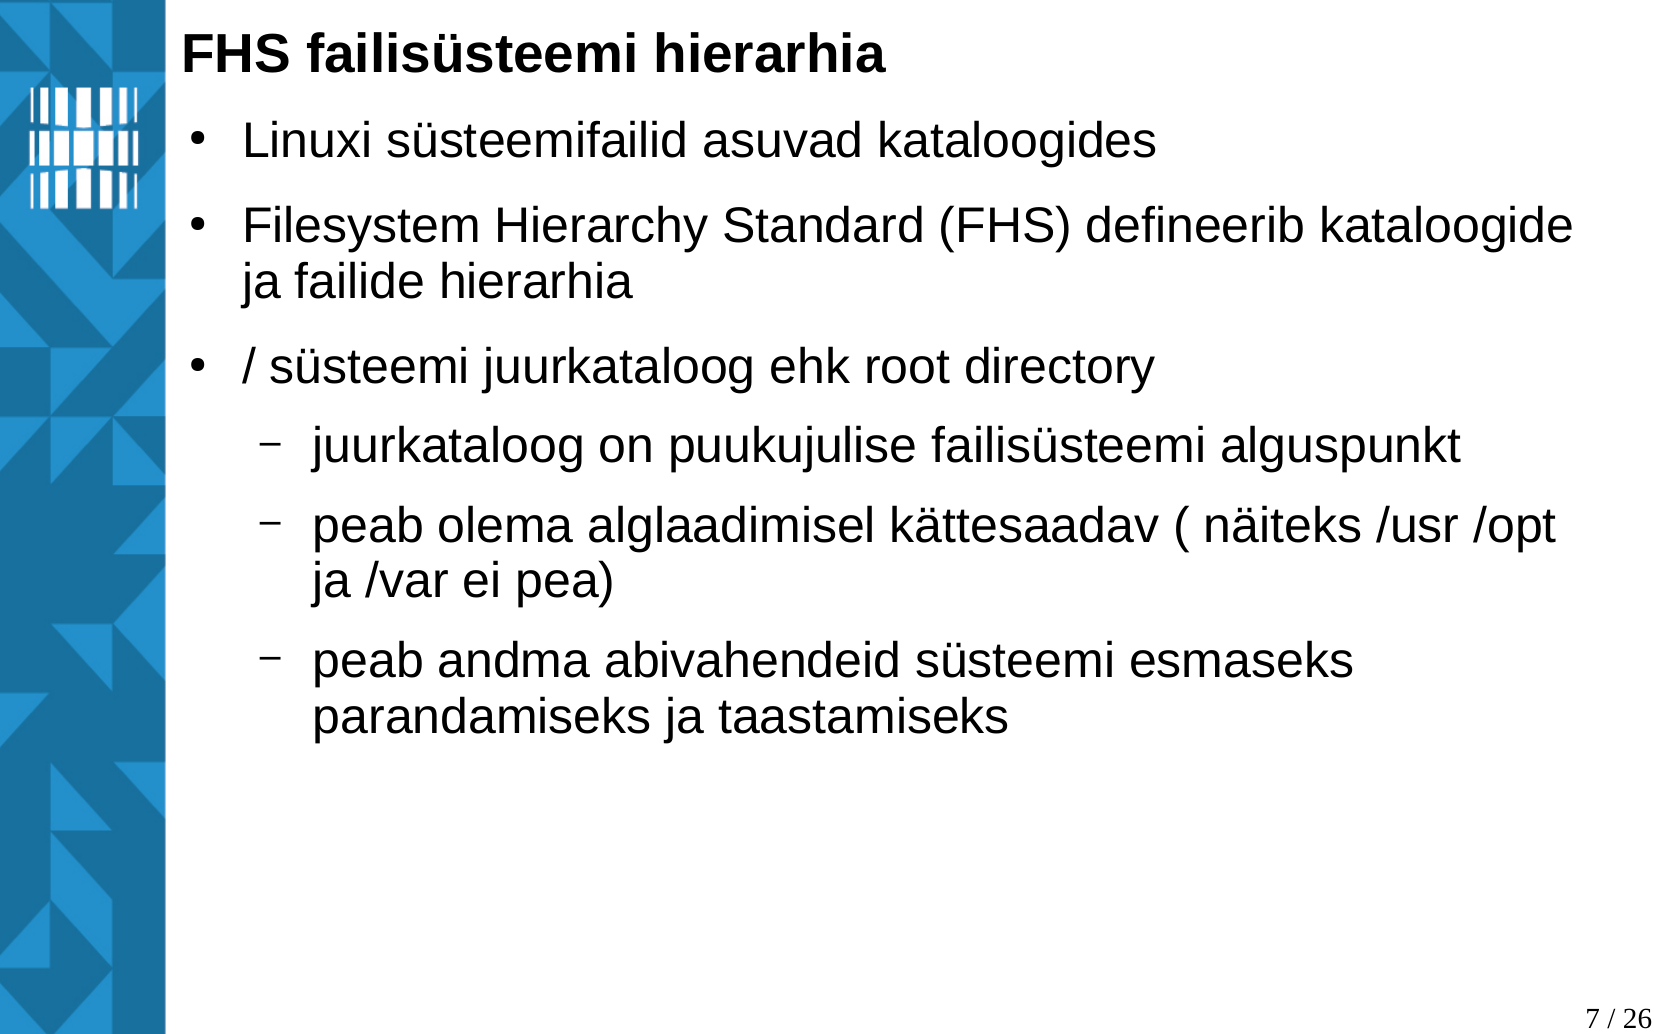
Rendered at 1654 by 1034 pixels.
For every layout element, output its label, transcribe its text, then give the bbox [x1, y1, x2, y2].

title FHS failisüsteemi hierarhia [181, 1, 1583, 105]
list Linuxi süsteemifailid asuvad kataloogides Filesystem Hierarchy Standard (FHS) defineerib kataloogide ja failide hierarhia / süsteemi juurkataloog ehk root directory juurkataloog on puukujulise failisüsteemi alguspunkt peab olema alglaadimisel kättesaadav ( näiteks /usr /opt ja /var ei pea) peab andma abivahendeid süsteemi esmaseks parandamiseks ja taastamiseks [171, 111, 1627, 830]
